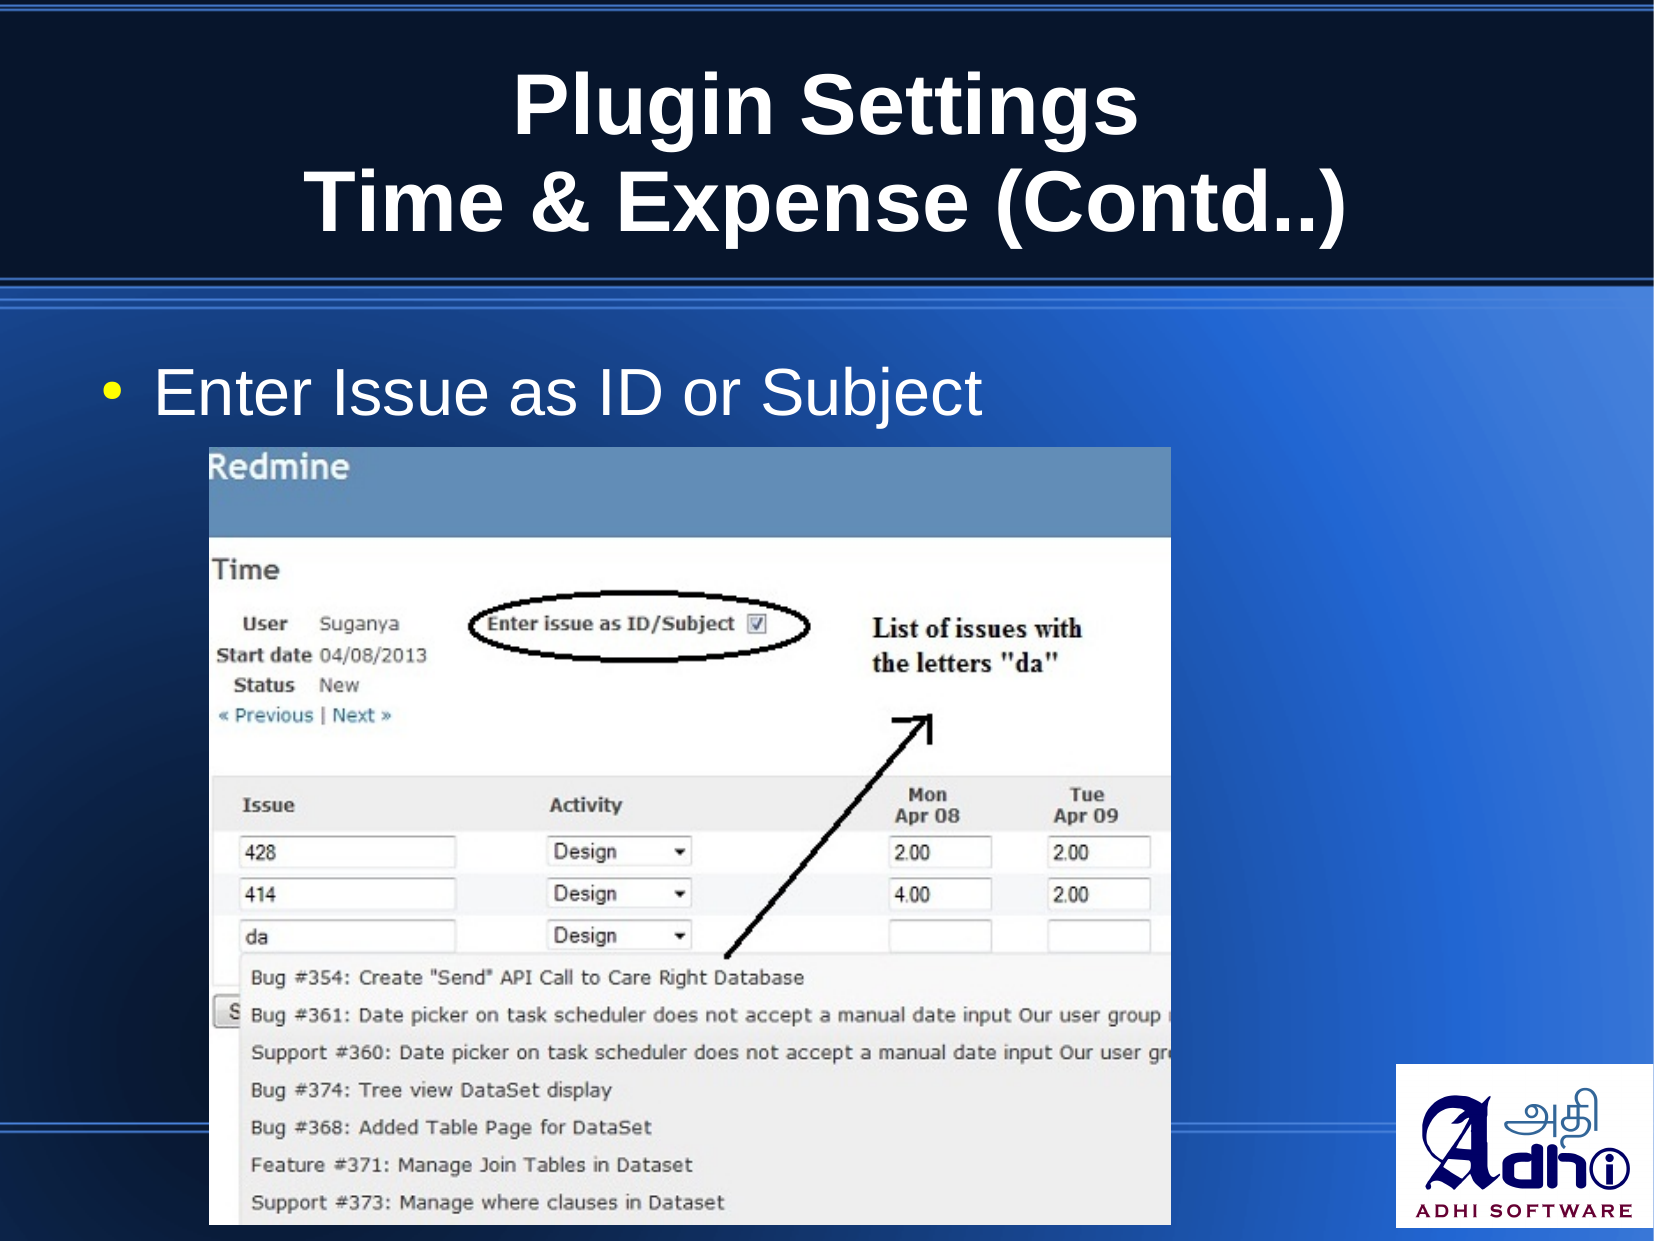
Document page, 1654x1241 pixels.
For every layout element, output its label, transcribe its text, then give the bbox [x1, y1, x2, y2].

picture [0, 0, 1654, 1241]
list Enter Issue as ID or Subject [82, 355, 1571, 646]
title Plugin Settings Time & Expense (Contd..) [82, 49, 1571, 257]
